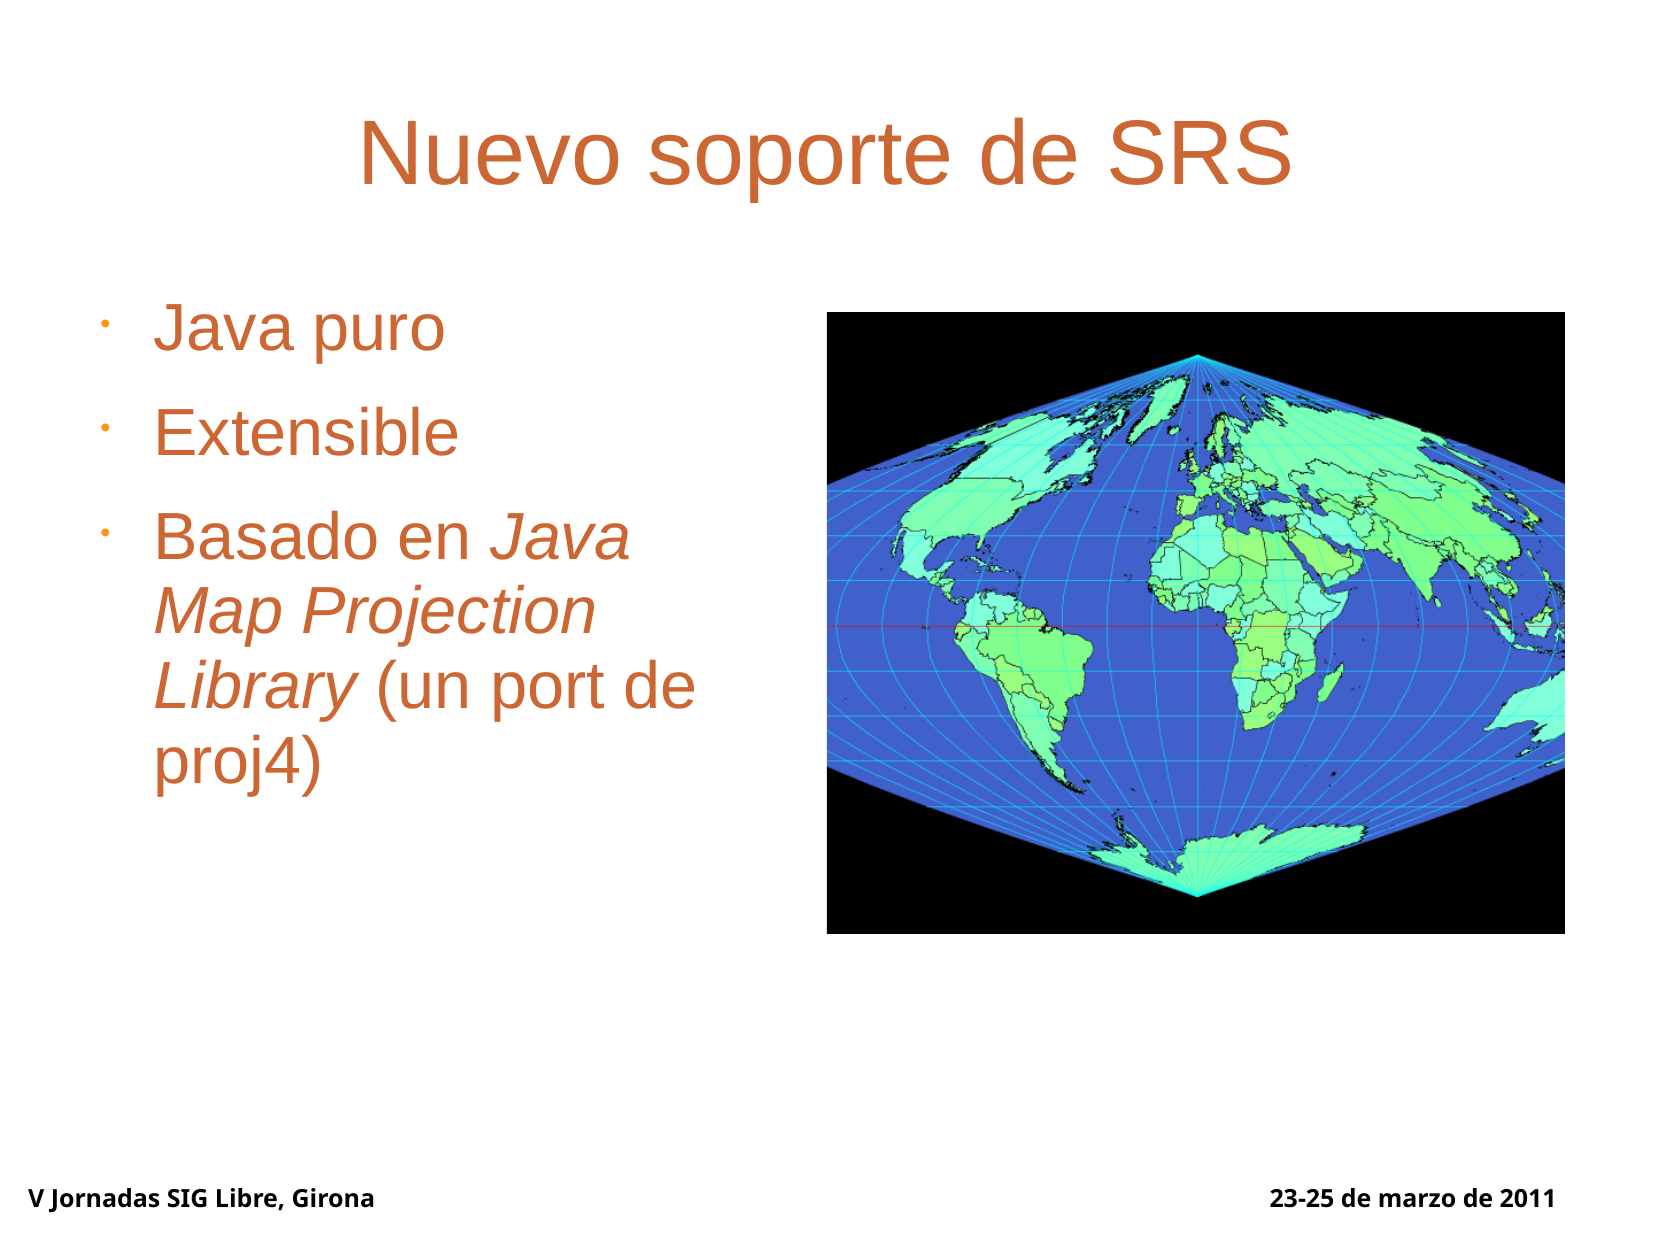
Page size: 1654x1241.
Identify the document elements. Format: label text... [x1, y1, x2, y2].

list Java puro Extensible Basado en Java Map Projection Library (un port de proj4) [82, 290, 768, 1109]
picture [826, 312, 1565, 934]
title Nuevo soporte de SRS [82, 49, 1571, 257]
